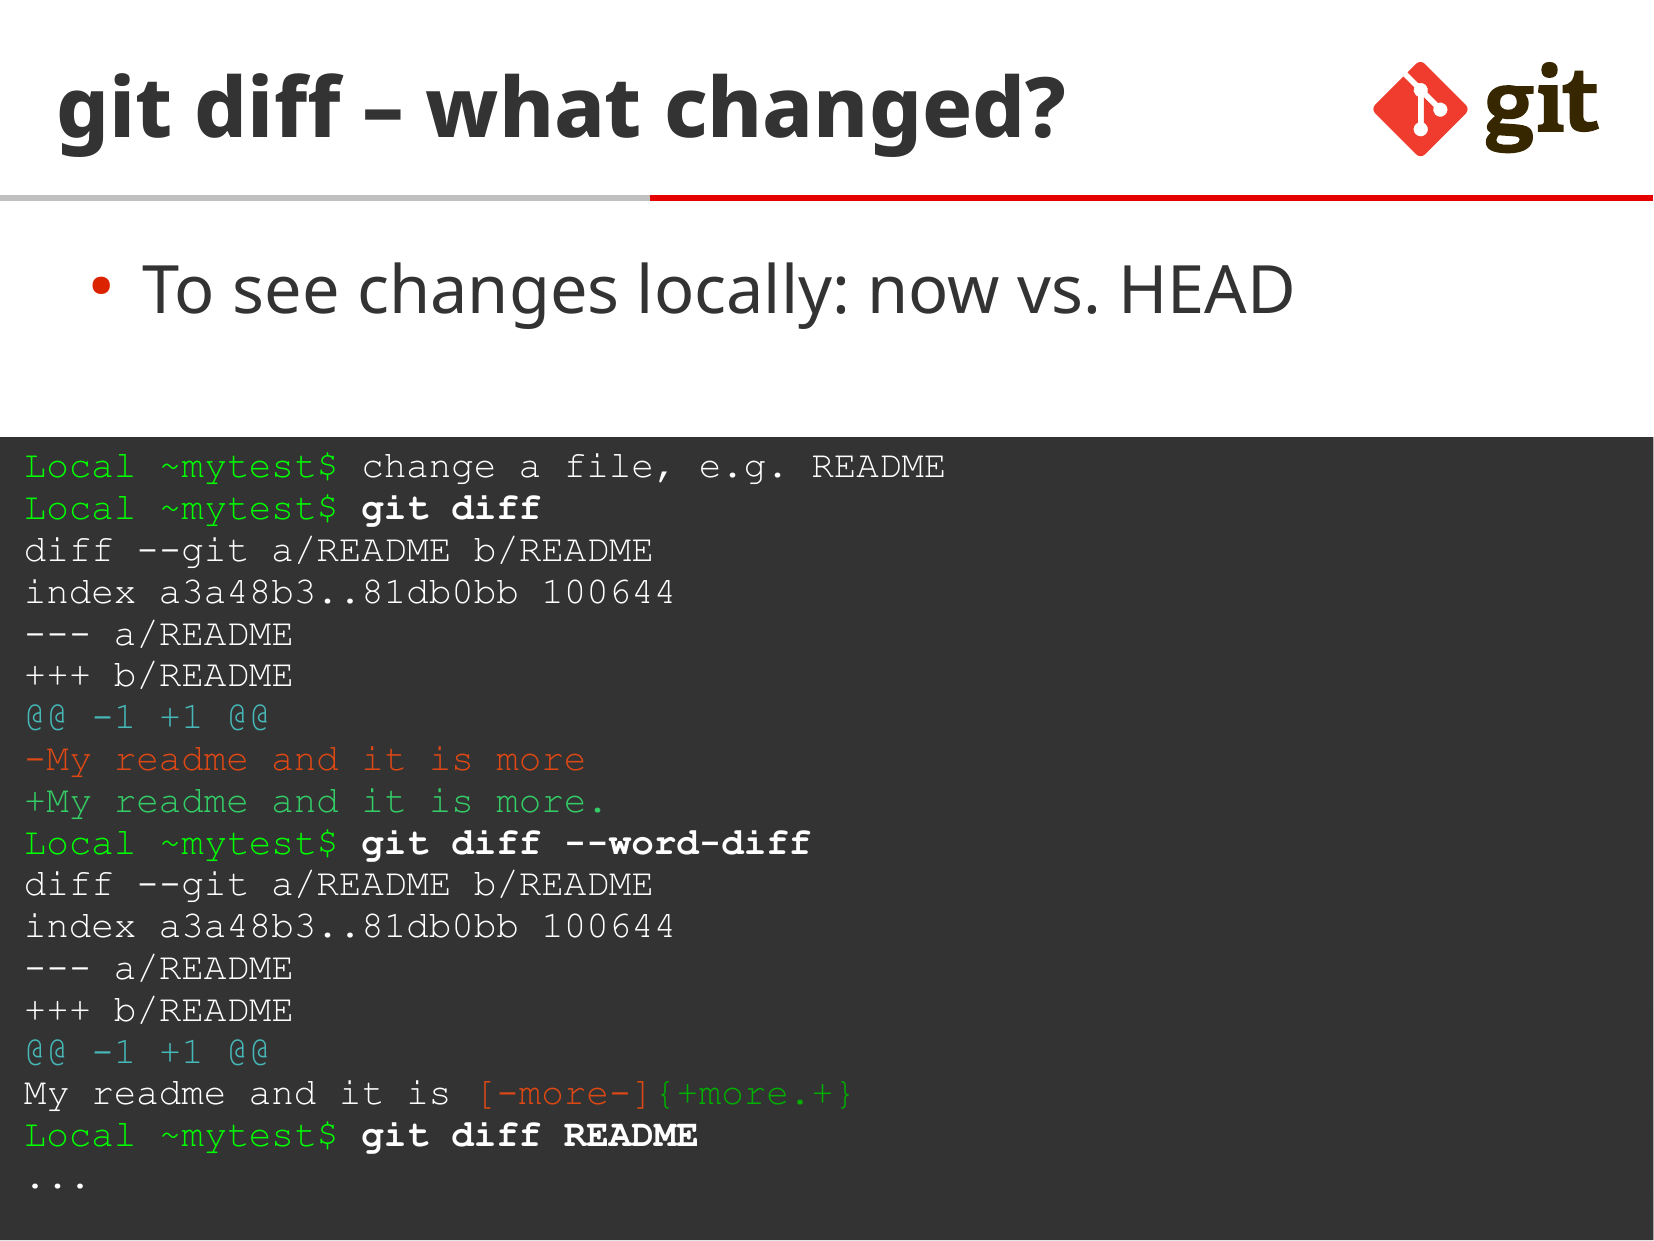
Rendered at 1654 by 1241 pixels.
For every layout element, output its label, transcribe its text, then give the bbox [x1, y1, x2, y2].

text_box Local ~mytest$ change a file, e.g. README Local ~mytest$ git diff diff --git a/README b/README index a3a48b3..81db0bb 100644 --- a/README +++ b/README @@ -1 +1 @@ -My readme and it is more +My readme and it is more. Local ~mytest$ git diff --word-diff diff --git a/README b/README index a3a48b3..81db0bb 100644 --- a/README +++ b/README @@ -1 +1 @@ My readme and it is [-more-]{+more.+} Local ~mytest$ git diff README ... [0, 437, 1654, 1241]
title git diff – what changed? [56, 55, 1546, 156]
list To see changes locally: now vs. HEAD [56, 239, 1595, 368]
